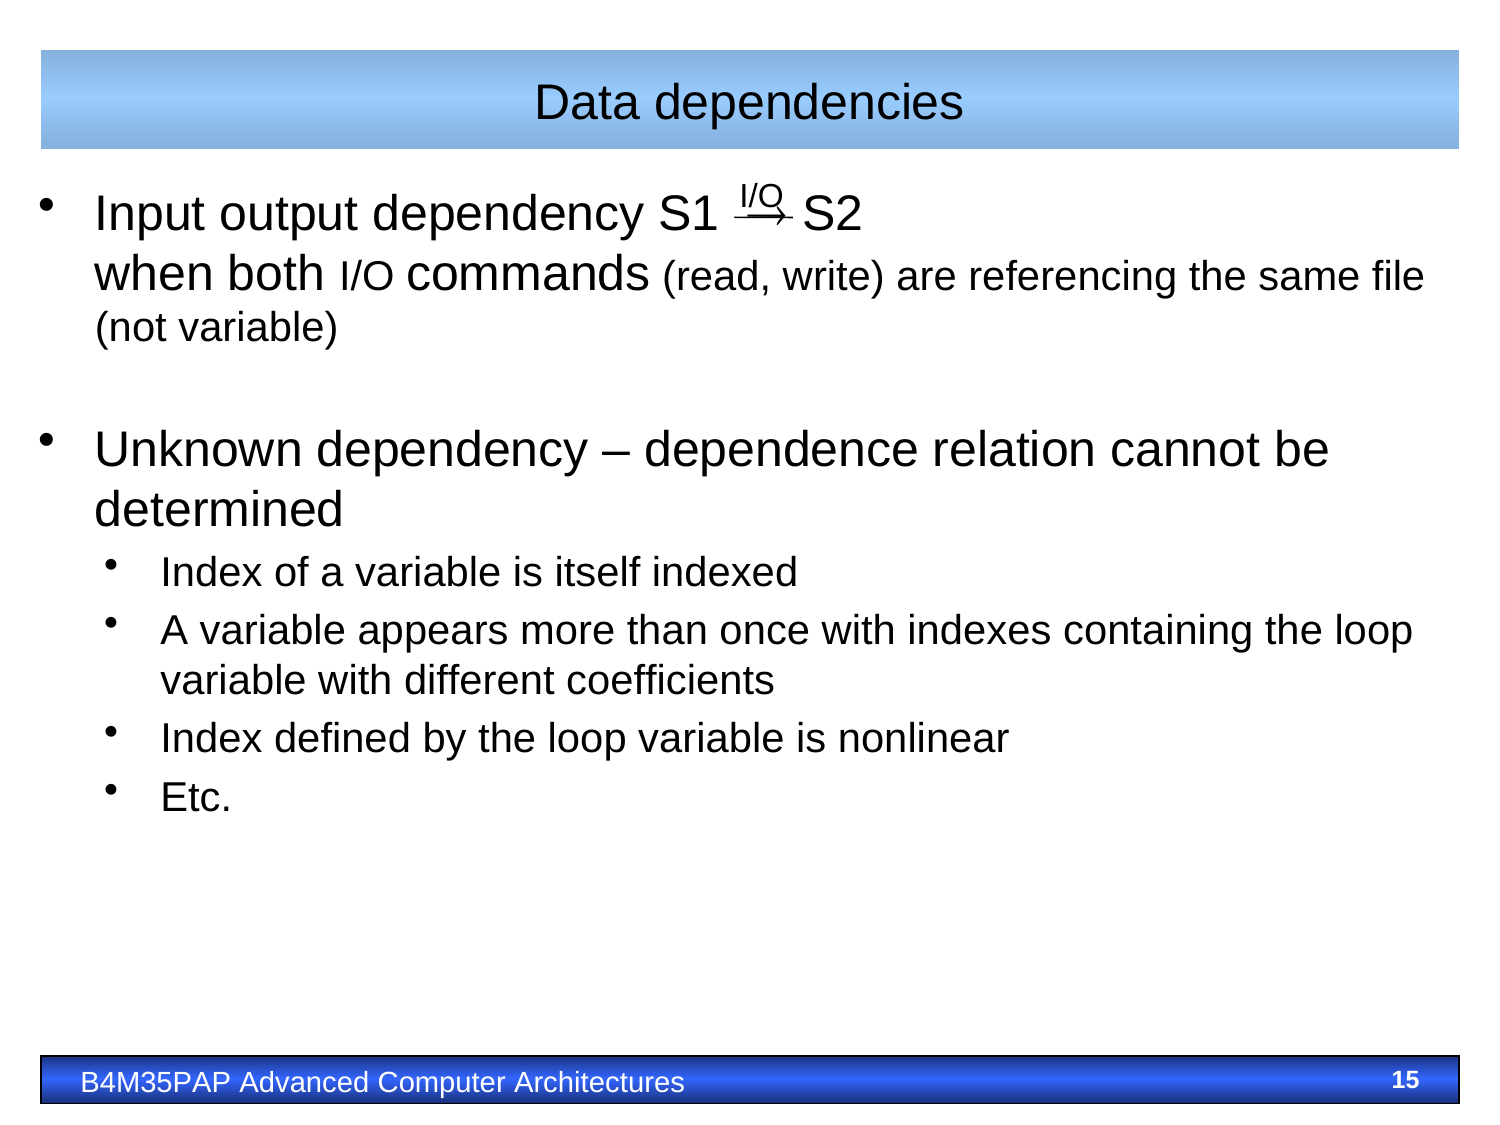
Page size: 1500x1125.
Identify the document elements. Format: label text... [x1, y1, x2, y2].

title Data dependencies [41, 50, 1459, 149]
text_box I/O [714, 167, 809, 222]
list Input output dependency S1  S2 when both I/O commands (read, write) are referencing the same file (not variable) Unknown dependency – dependence relation cannot be determined Index of a variable is itself indexed A variable appears more than once with indexes containing the loop variable with different coefficients Index defined by the loop variable is nonlinear Etc. [23, 172, 1500, 1000]
